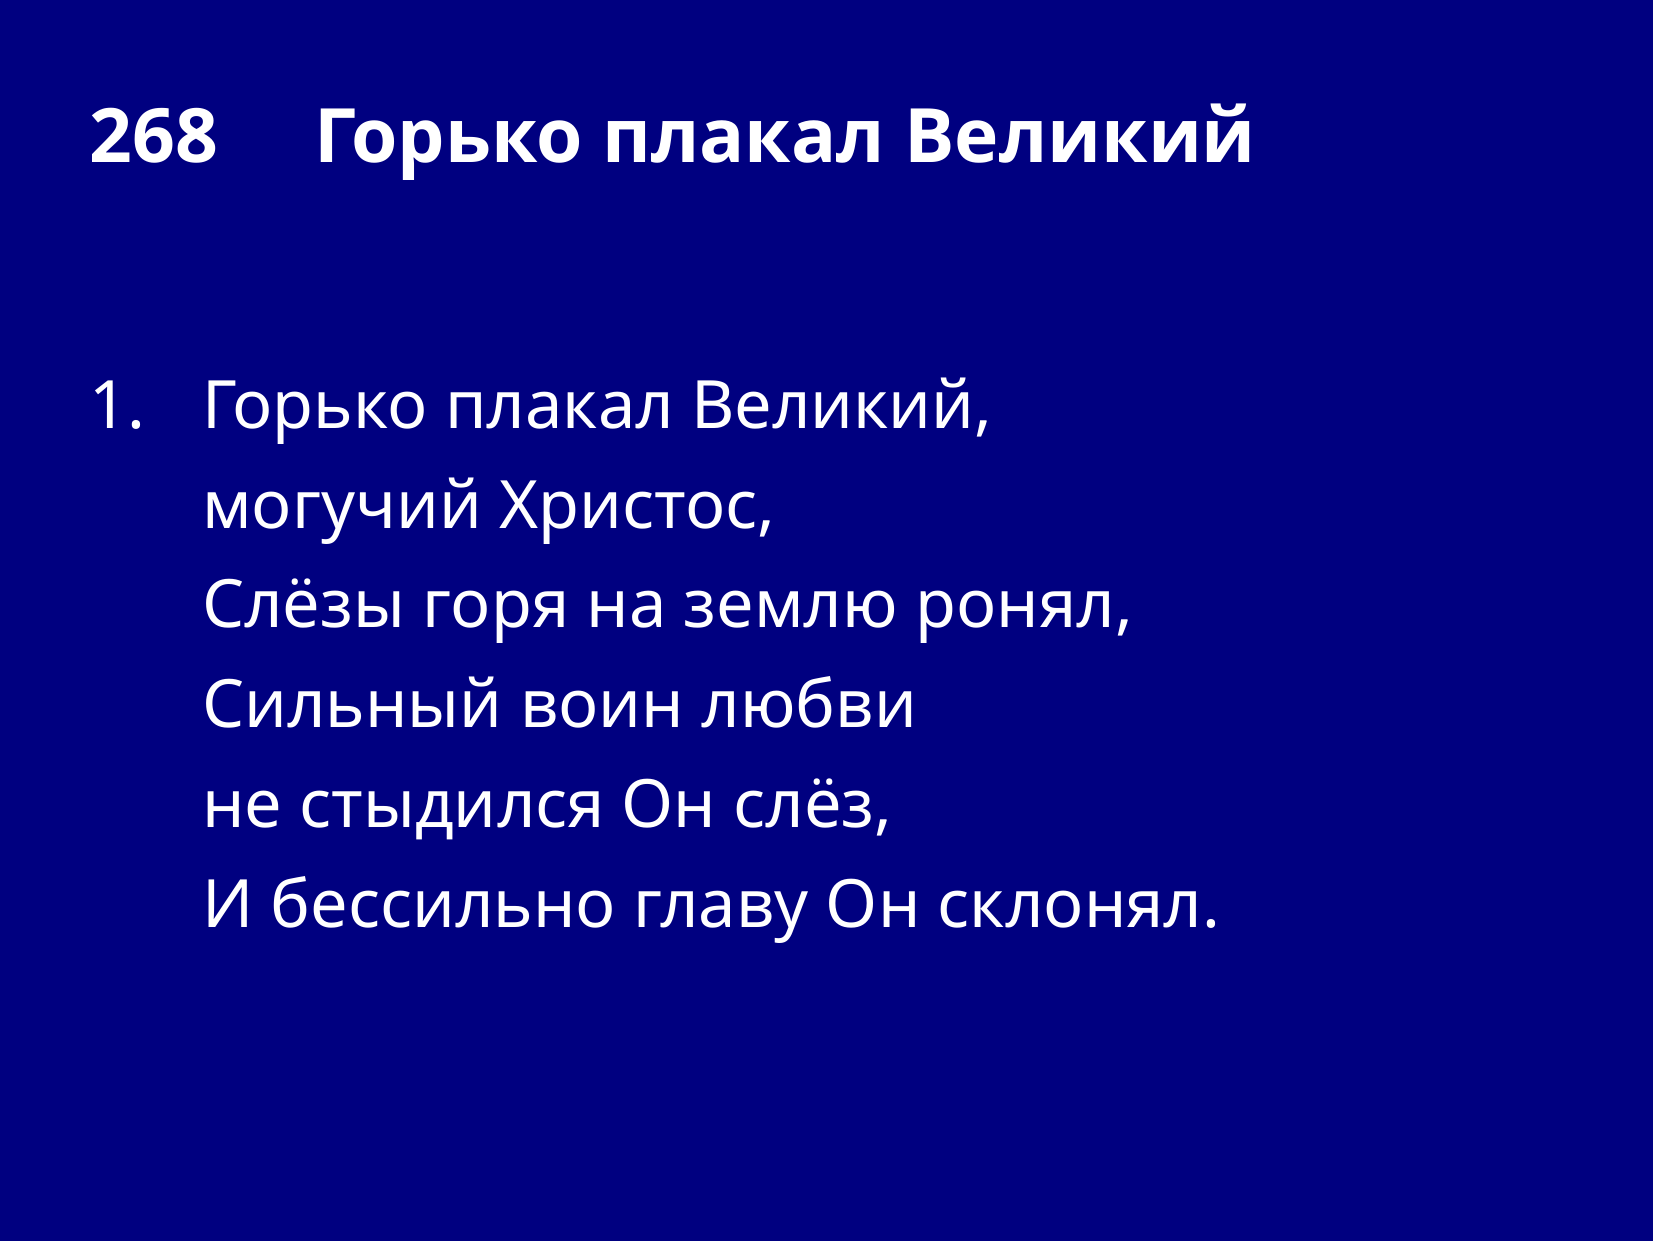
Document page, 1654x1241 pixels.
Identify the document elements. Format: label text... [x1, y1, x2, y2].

text_box 268 Горько плакал Великий [75, 75, 1576, 188]
text_box 1. Горько плакал Великий, могучий Христос, Слёзы горя на землю ронял, Сильный воин любви не стыдился Он слёз, И бессильно главу Он склонял. [75, 188, 1576, 1163]
